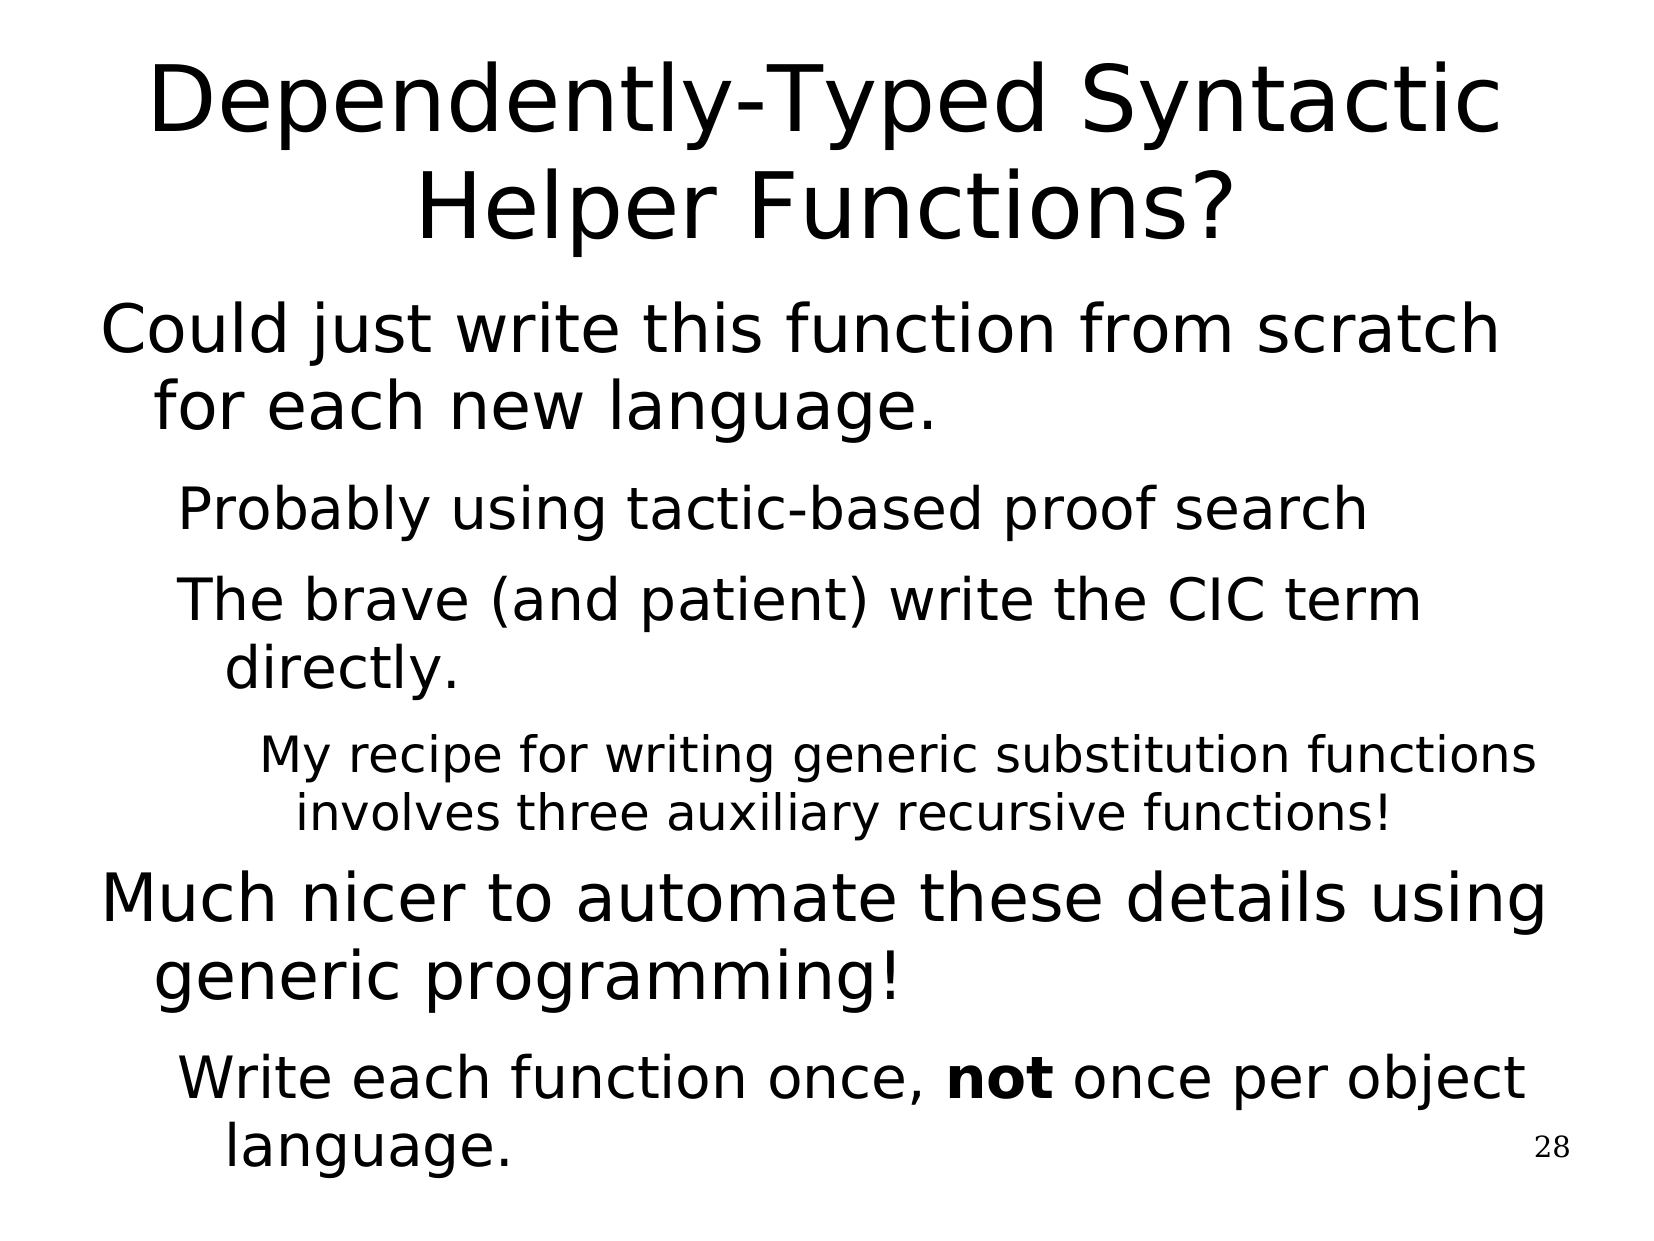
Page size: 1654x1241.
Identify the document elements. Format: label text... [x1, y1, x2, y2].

list Could just write this function from scratch for each new language. Probably using tactic-based proof search The brave (and patient) write the CIC term directly. My recipe for writing generic substitution functions involves three auxiliary recursive functions! Much nicer to automate these details using generic programming! Write each function once, not once per object language. [82, 290, 1571, 1181]
title Dependently-Typed Syntactic Helper Functions? [82, 45, 1571, 261]
